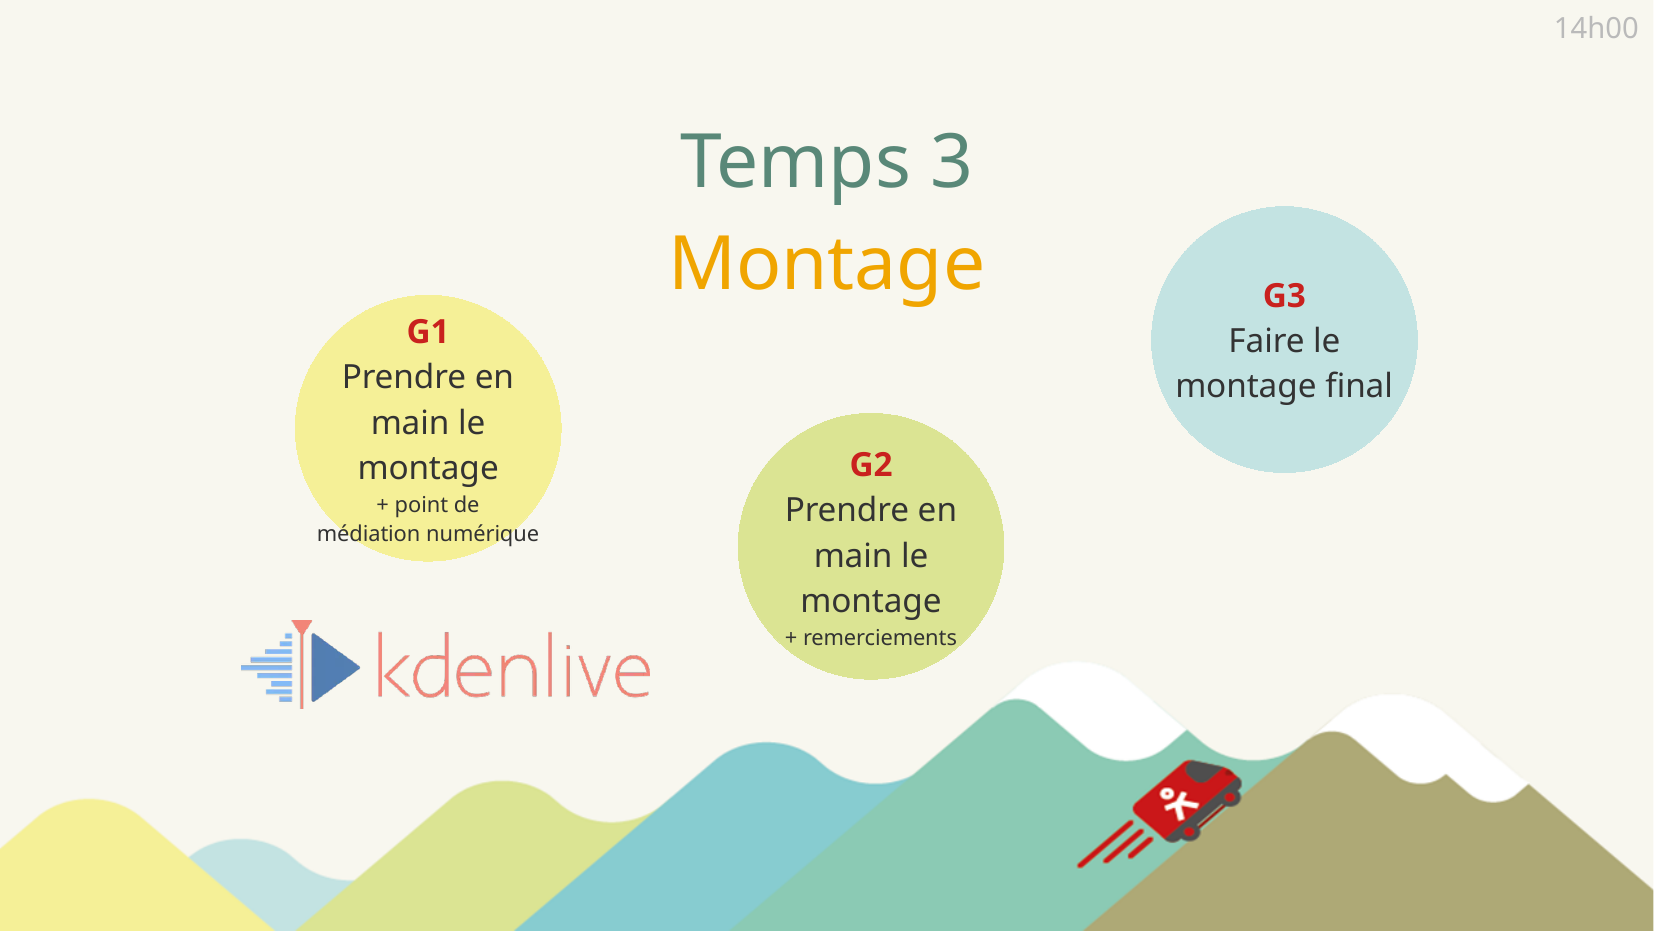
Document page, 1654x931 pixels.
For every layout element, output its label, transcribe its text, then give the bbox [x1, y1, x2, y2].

text_box 14h00 [1446, 0, 1654, 119]
text_box G3 Faire le montage final [1151, 206, 1418, 473]
picture [0, 0, 1654, 931]
text_box G1 Prendre en main le montage + point de médiation numérique [295, 295, 562, 562]
text_box Temps 3 Montage [236, 35, 1418, 384]
text_box G2 Prendre en main le montage + remerciements [738, 413, 1004, 680]
